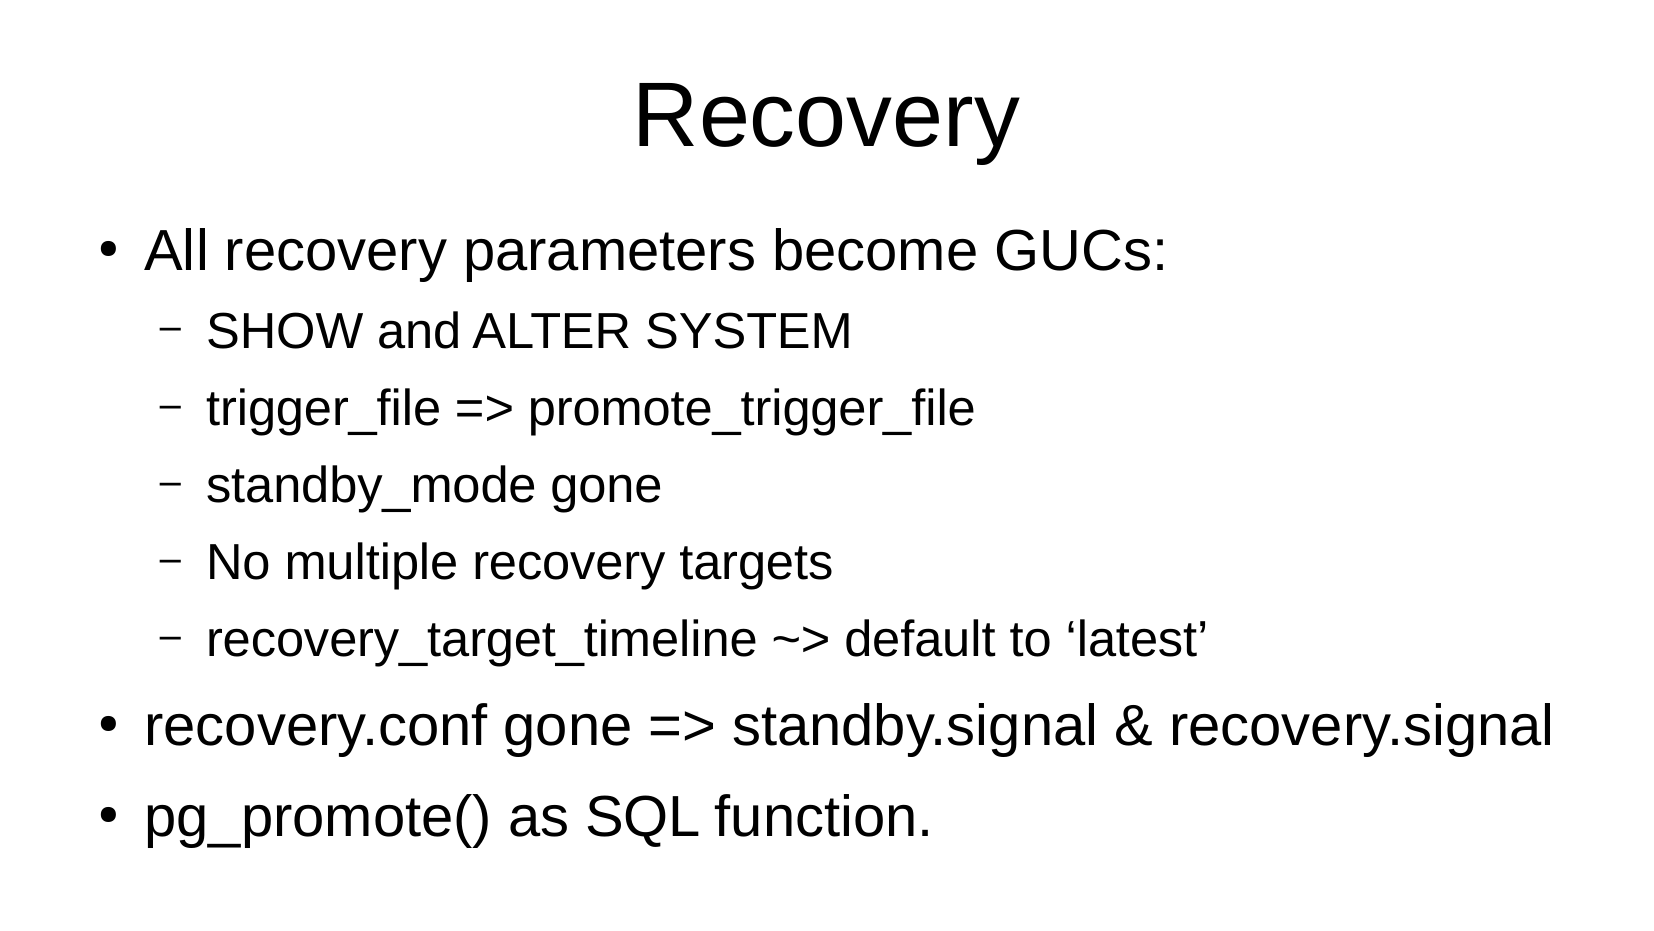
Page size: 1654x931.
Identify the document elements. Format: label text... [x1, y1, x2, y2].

title Recovery [82, 37, 1571, 193]
list All recovery parameters become GUCs: SHOW and ALTER SYSTEM trigger_file => promote_trigger_file standby_mode gone No multiple recovery targets recovery_target_timeline ~> default to ‘latest’ recovery.conf gone => standby.signal & recovery.signal pg_promote() as SQL function. [82, 217, 1571, 871]
